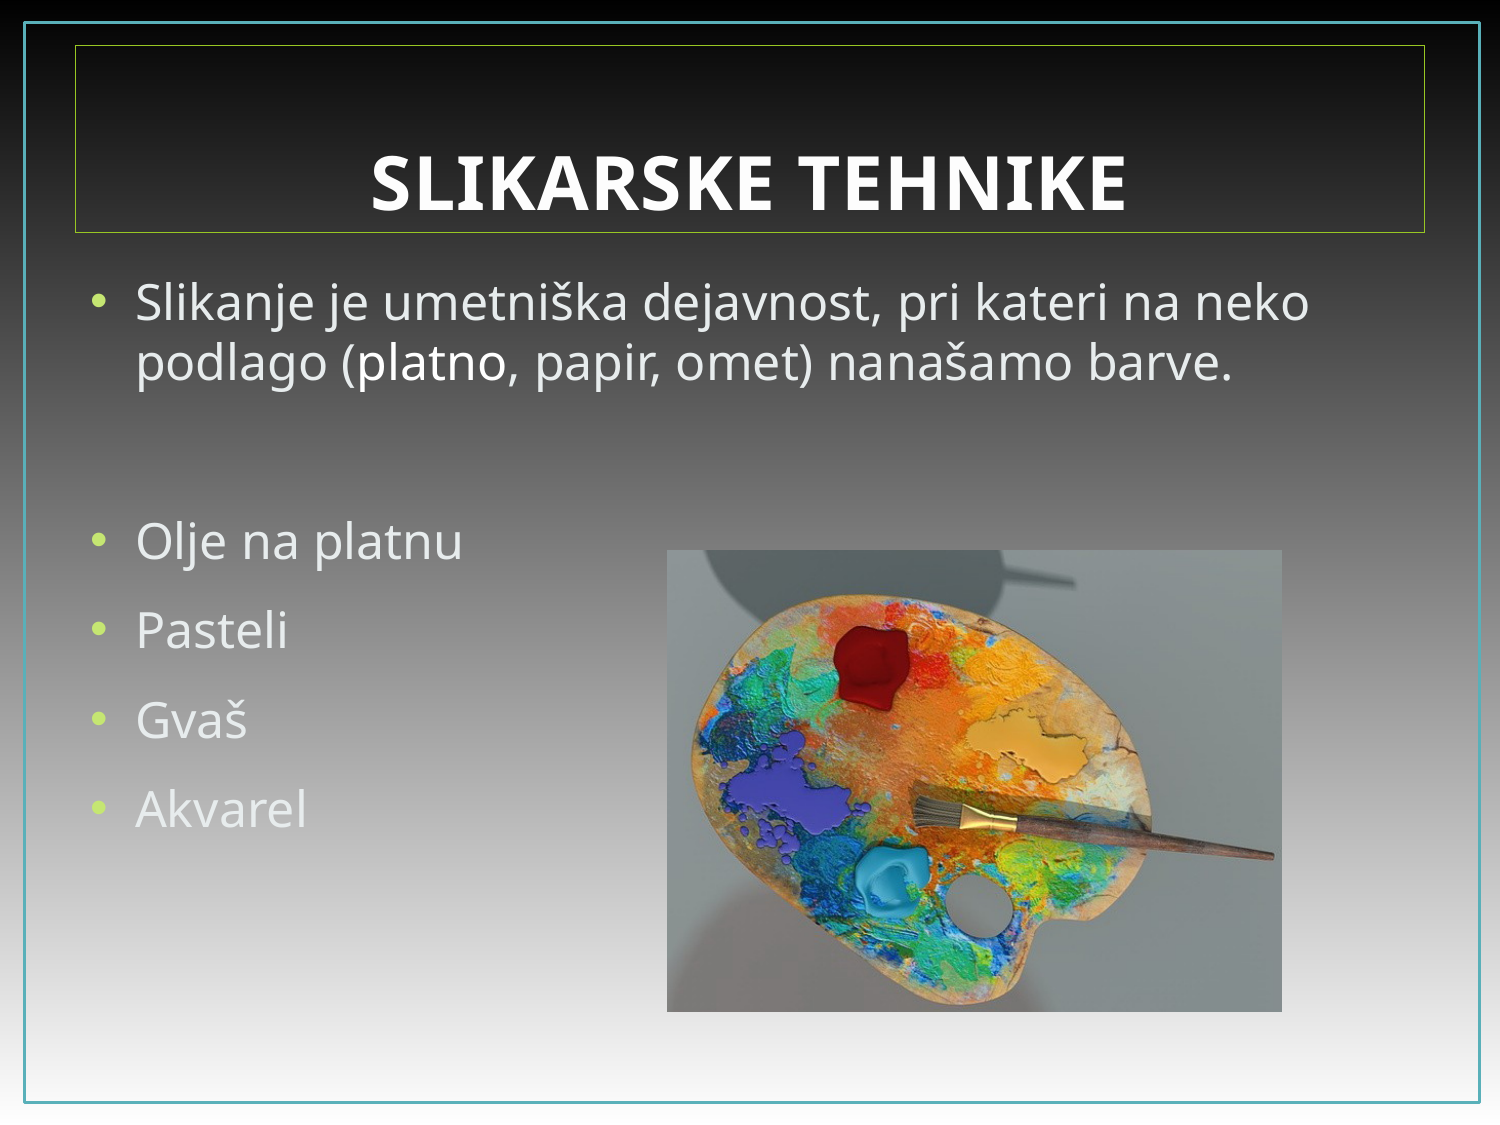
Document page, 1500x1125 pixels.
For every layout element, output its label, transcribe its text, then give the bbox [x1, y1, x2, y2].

title SLIKARSKE TEHNIKE [75, 45, 1425, 233]
picture [667, 550, 1282, 1012]
list Slikanje je umetniška dejavnost, pri kateri na neko podlago (platno, papir, omet) nanašamo barve. Olje na platnu Pasteli Gvaš Akvarel [75, 262, 1425, 1005]
